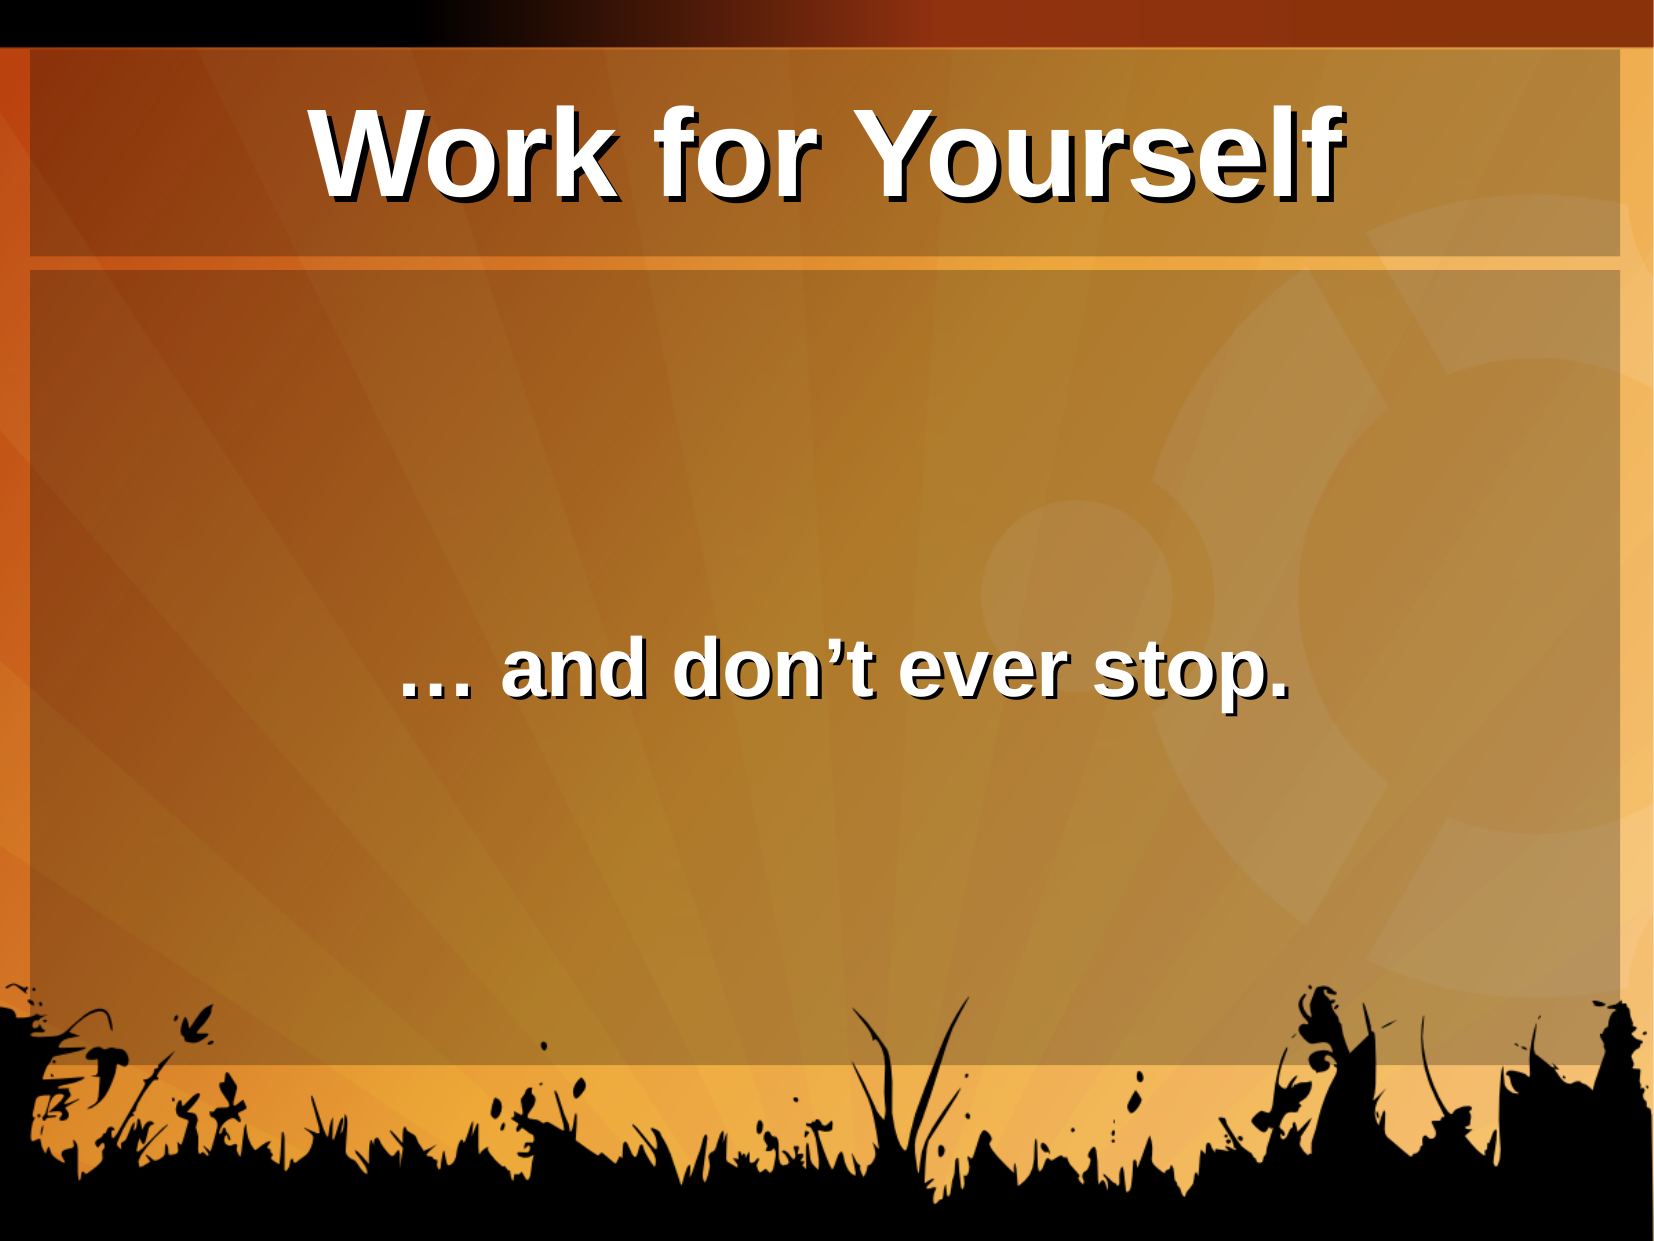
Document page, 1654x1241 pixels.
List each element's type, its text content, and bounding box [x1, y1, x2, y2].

title Work for Yourself [30, 49, 1621, 257]
subtitle … and don’t ever stop. [30, 270, 1621, 1066]
picture [0, 0, 1654, 1241]
